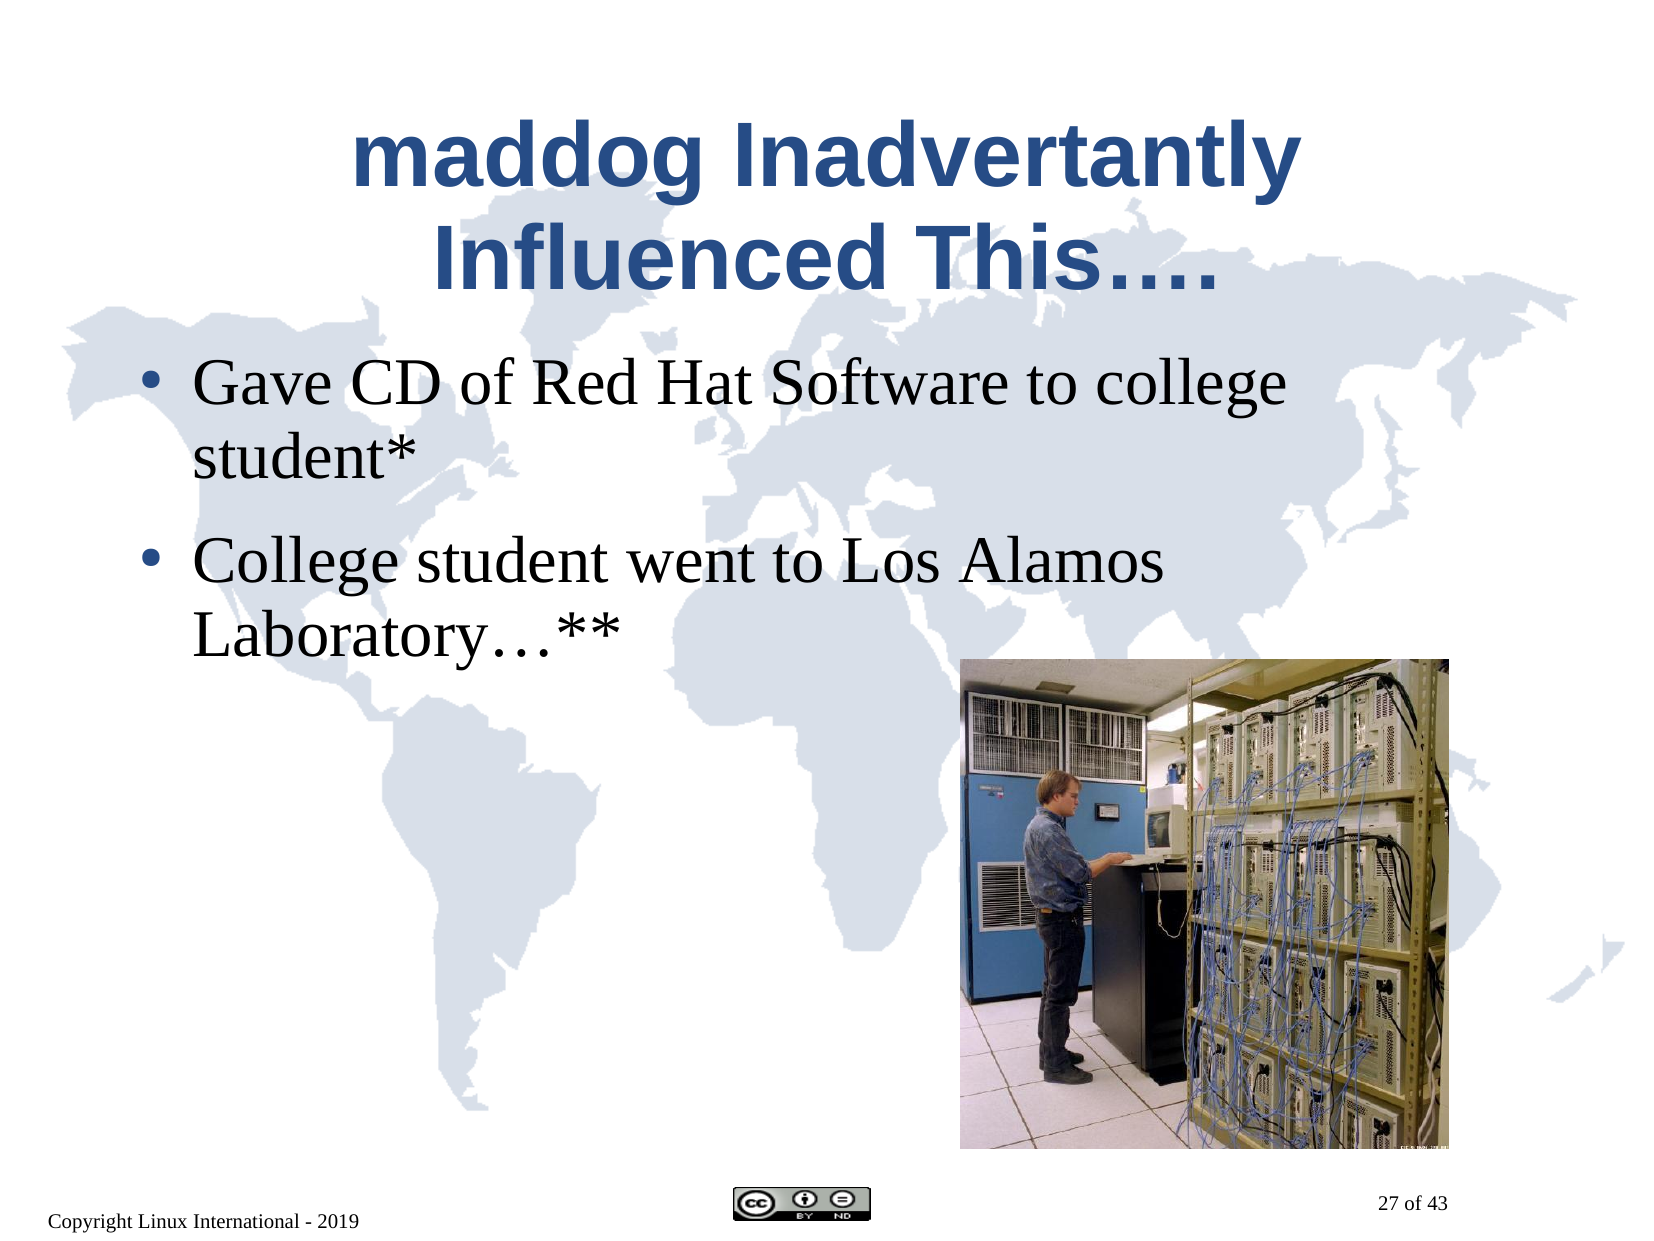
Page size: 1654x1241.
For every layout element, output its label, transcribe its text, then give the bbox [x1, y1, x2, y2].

title maddog Inadvertantly Influenced This…. [121, 102, 1533, 311]
list Gave CD of Red Hat Software to college student* College student went to Los Alamos Laboratory…** [121, 344, 1533, 1065]
picture [37, 91, 1653, 1149]
picture [733, 1187, 871, 1221]
